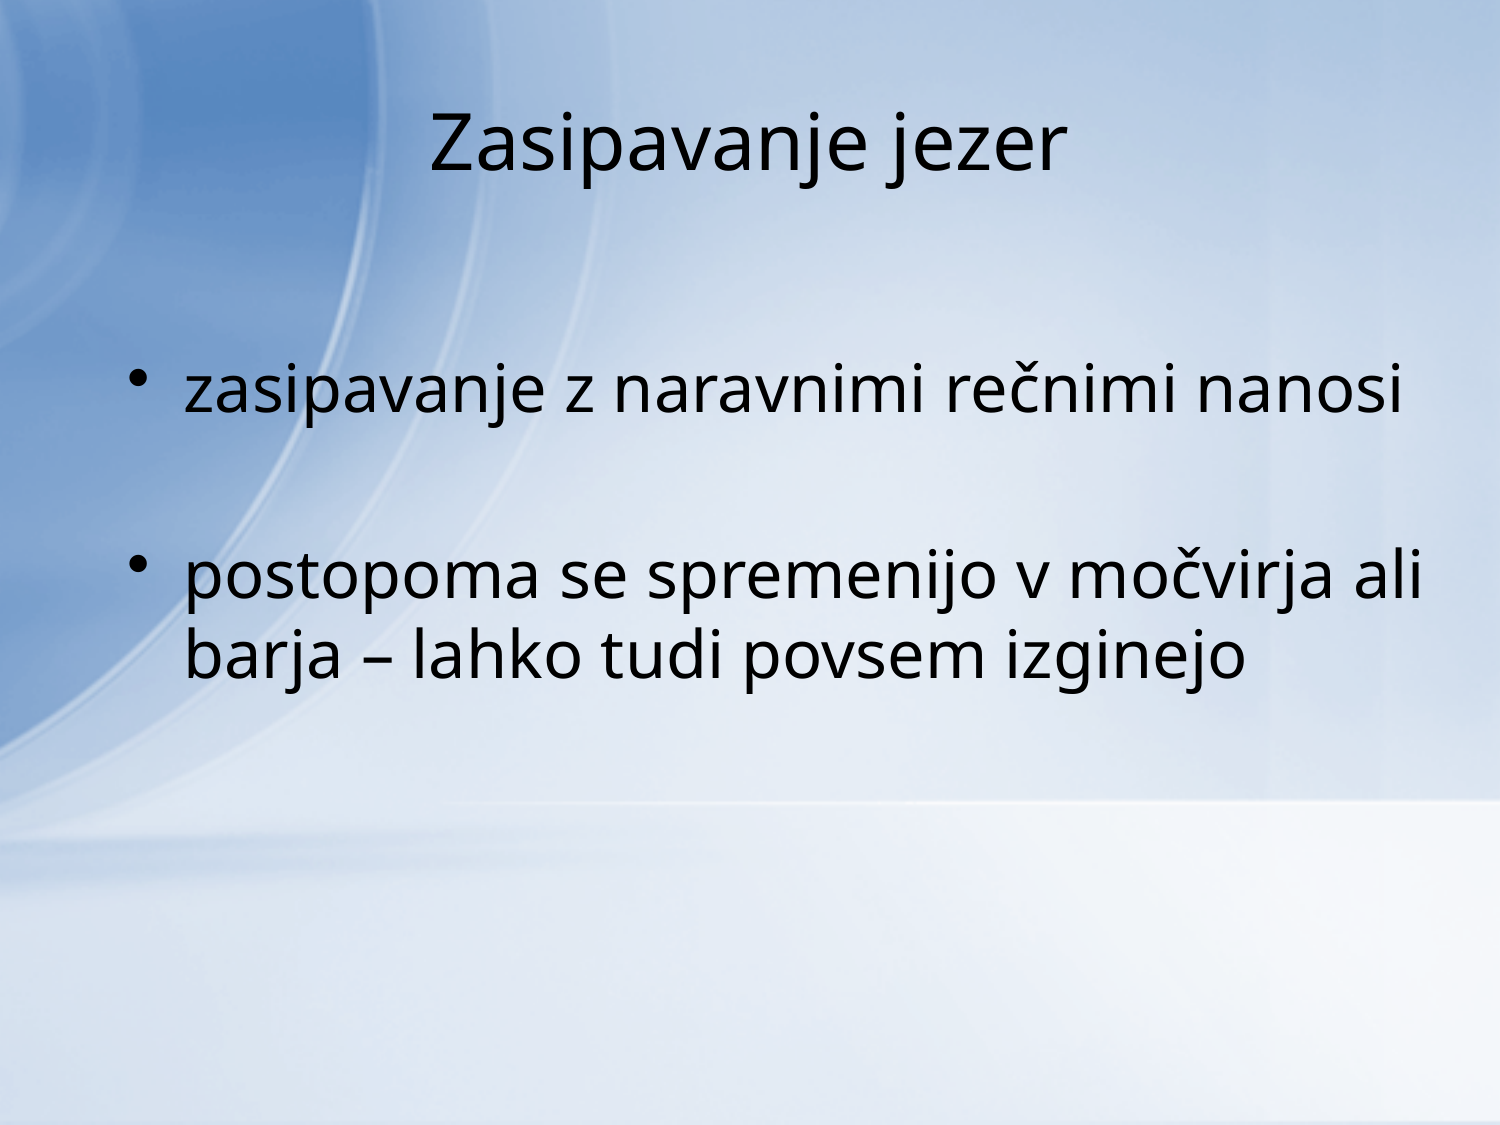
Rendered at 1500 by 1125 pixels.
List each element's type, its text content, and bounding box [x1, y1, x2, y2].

text_box zasipavanje z naravnimi rečnimi nanosi postopoma se spremenijo v močvirja ali barja – lahko tudi povsem izginejo [112, 337, 1463, 622]
title Zasipavanje jezer [75, 45, 1425, 233]
picture [0, 0, 1500, 1125]
